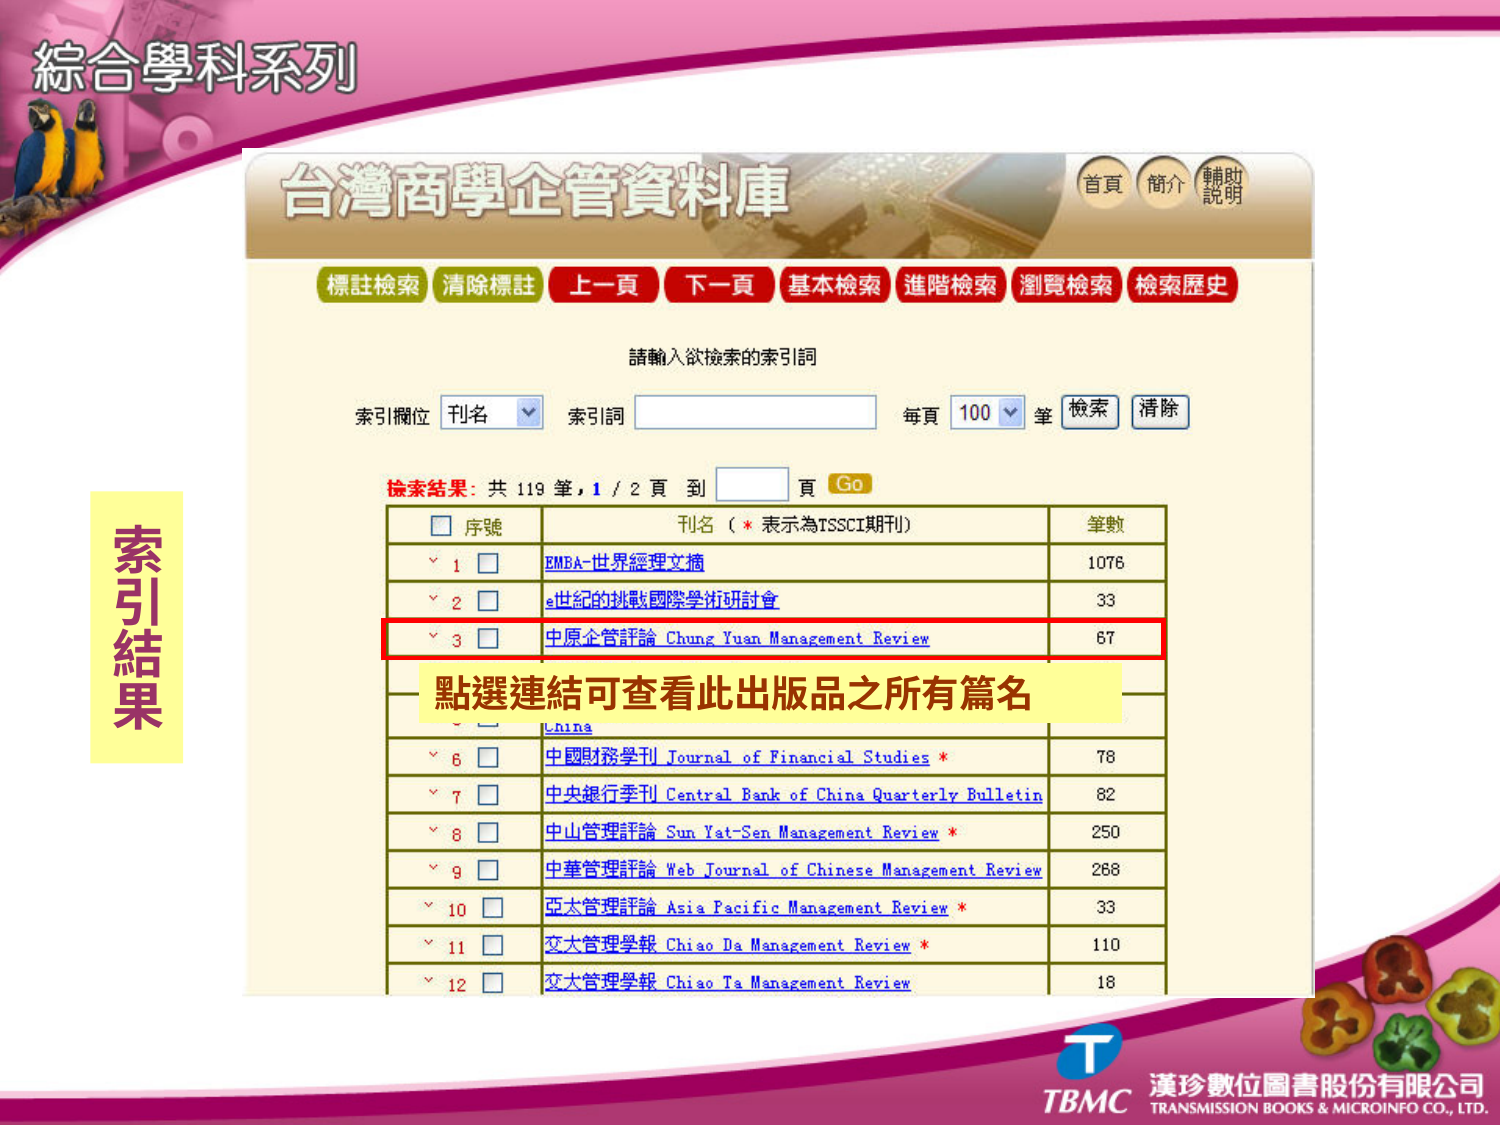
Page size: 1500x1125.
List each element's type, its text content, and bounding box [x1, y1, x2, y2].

text_box 點選連結可查看此出版品之所有篇名 [419, 663, 1122, 723]
text_box 索引結果 [90, 491, 184, 764]
picture [242, 148, 1315, 998]
